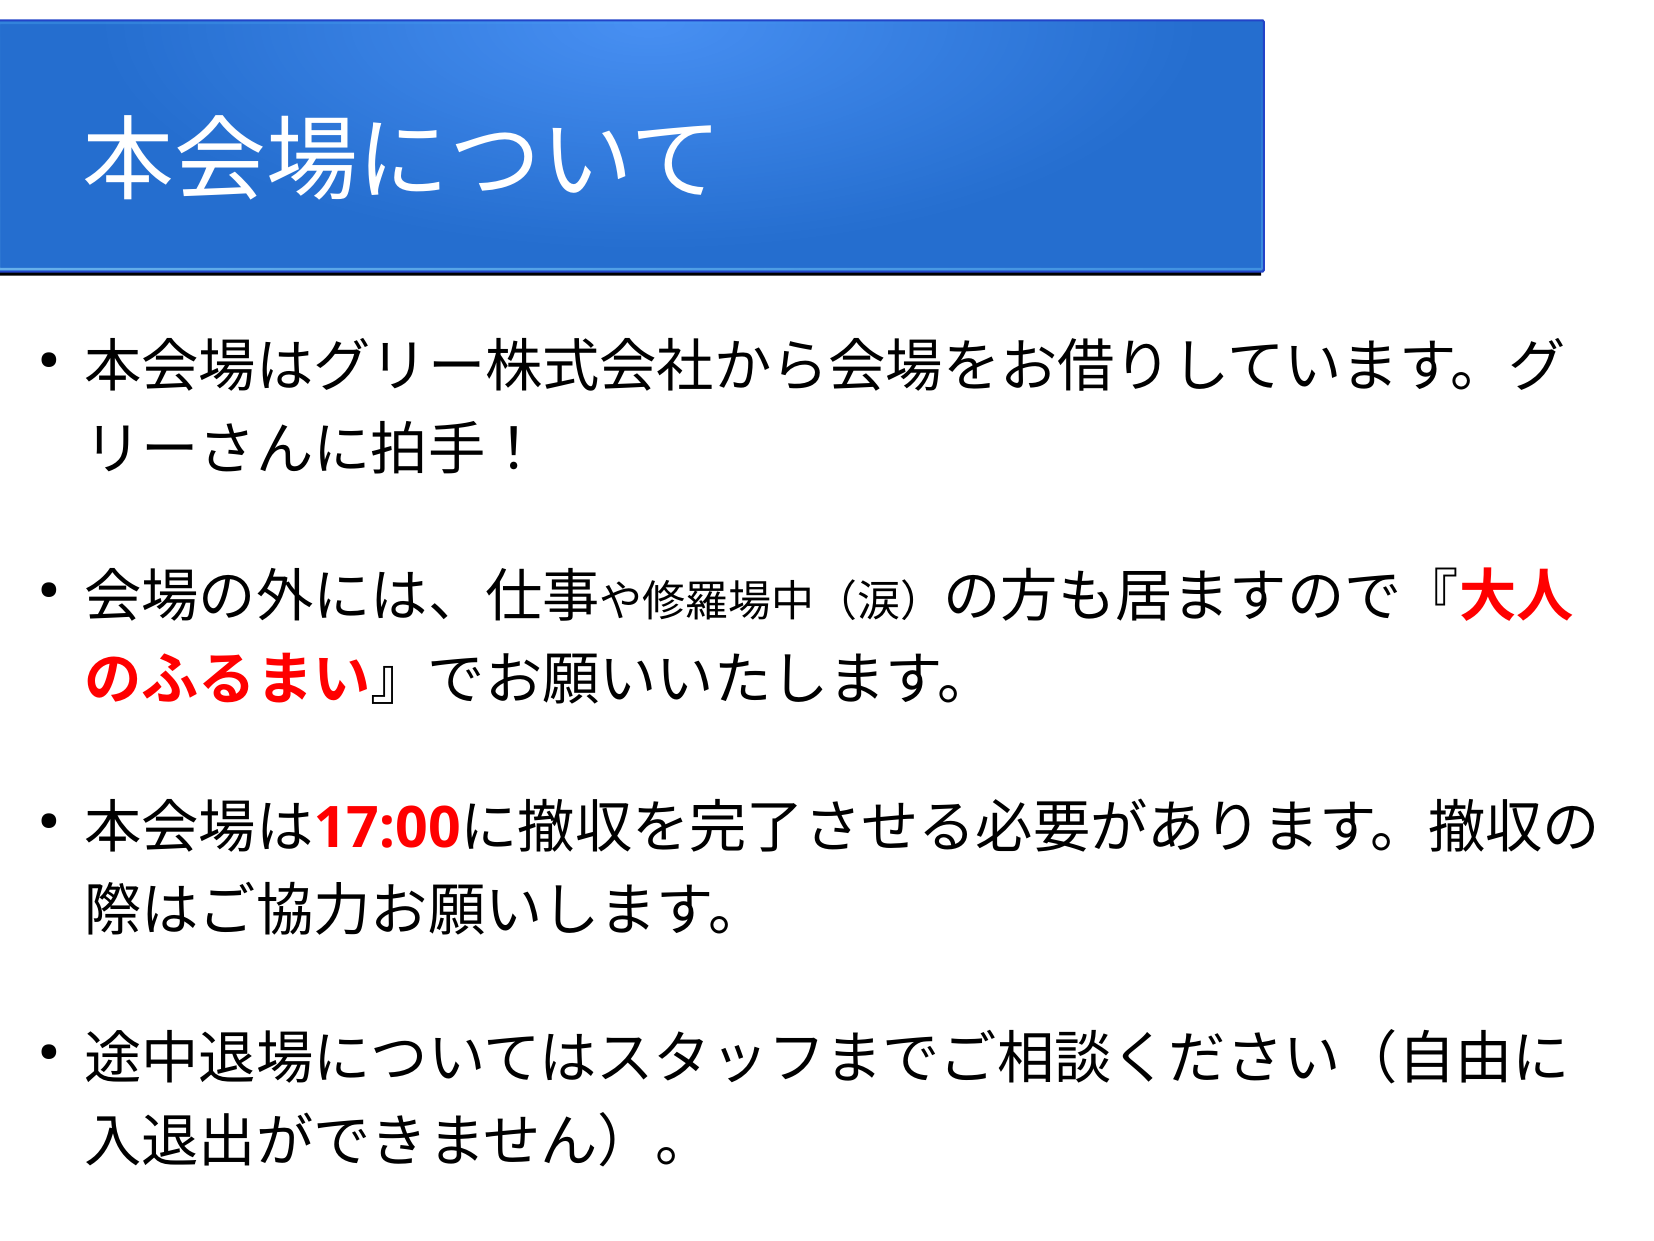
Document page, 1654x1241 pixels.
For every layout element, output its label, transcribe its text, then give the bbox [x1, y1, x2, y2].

title 本会場について [82, 49, 1250, 257]
list 本会場はグリー株式会社から会場をお借りしています。グリーさんに拍手！ 会場の外には、仕事や修羅場中（涙）の方も居ますので『大人のふるまい』でお願いいたします。 本会場は17:00に撤収を完了させる必要があります。撤収の際はご協力お願いします。 途中退場についてはスタッフまでご相談ください（自由に入退出ができません）。 [23, 319, 1607, 1182]
